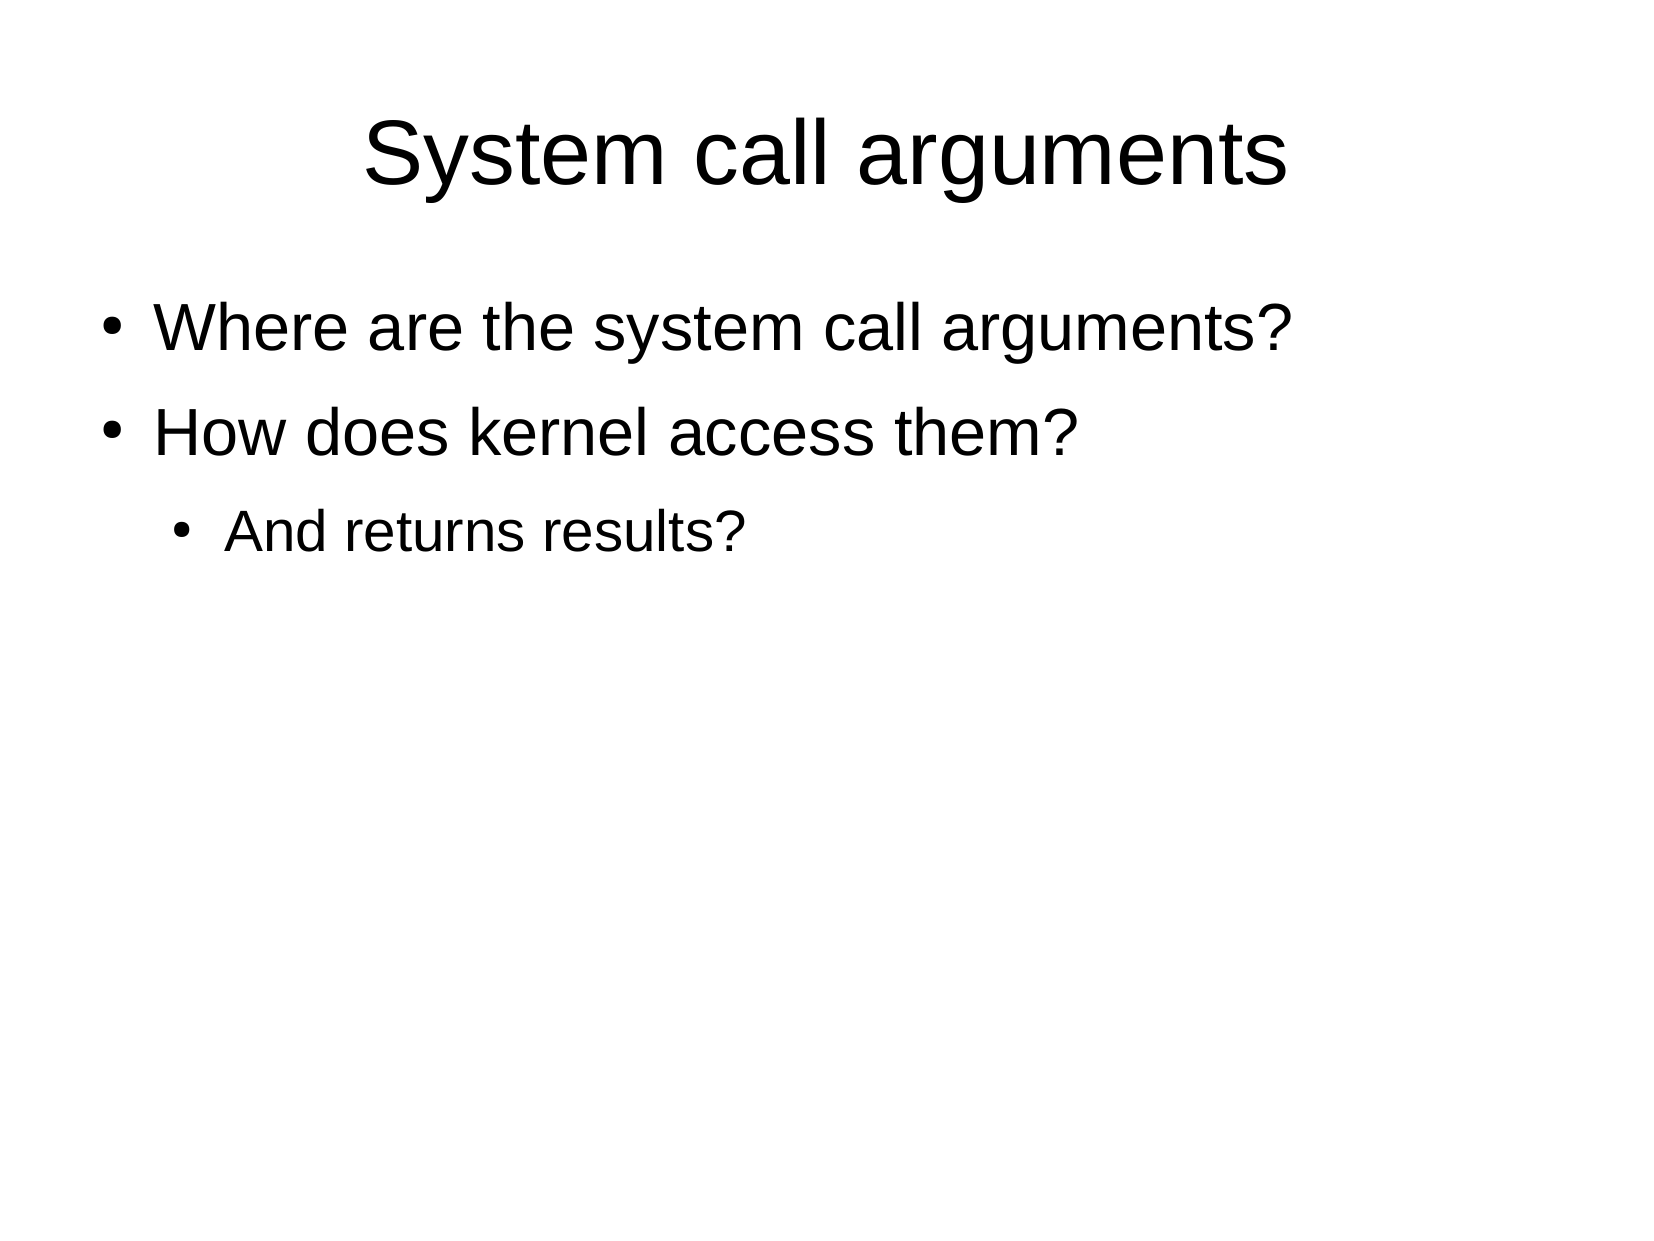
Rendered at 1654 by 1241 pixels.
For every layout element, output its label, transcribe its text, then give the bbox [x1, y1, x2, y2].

list Where are the system call arguments? How does kernel access them? And returns results? [82, 290, 1571, 1010]
title System call arguments [82, 49, 1571, 257]
